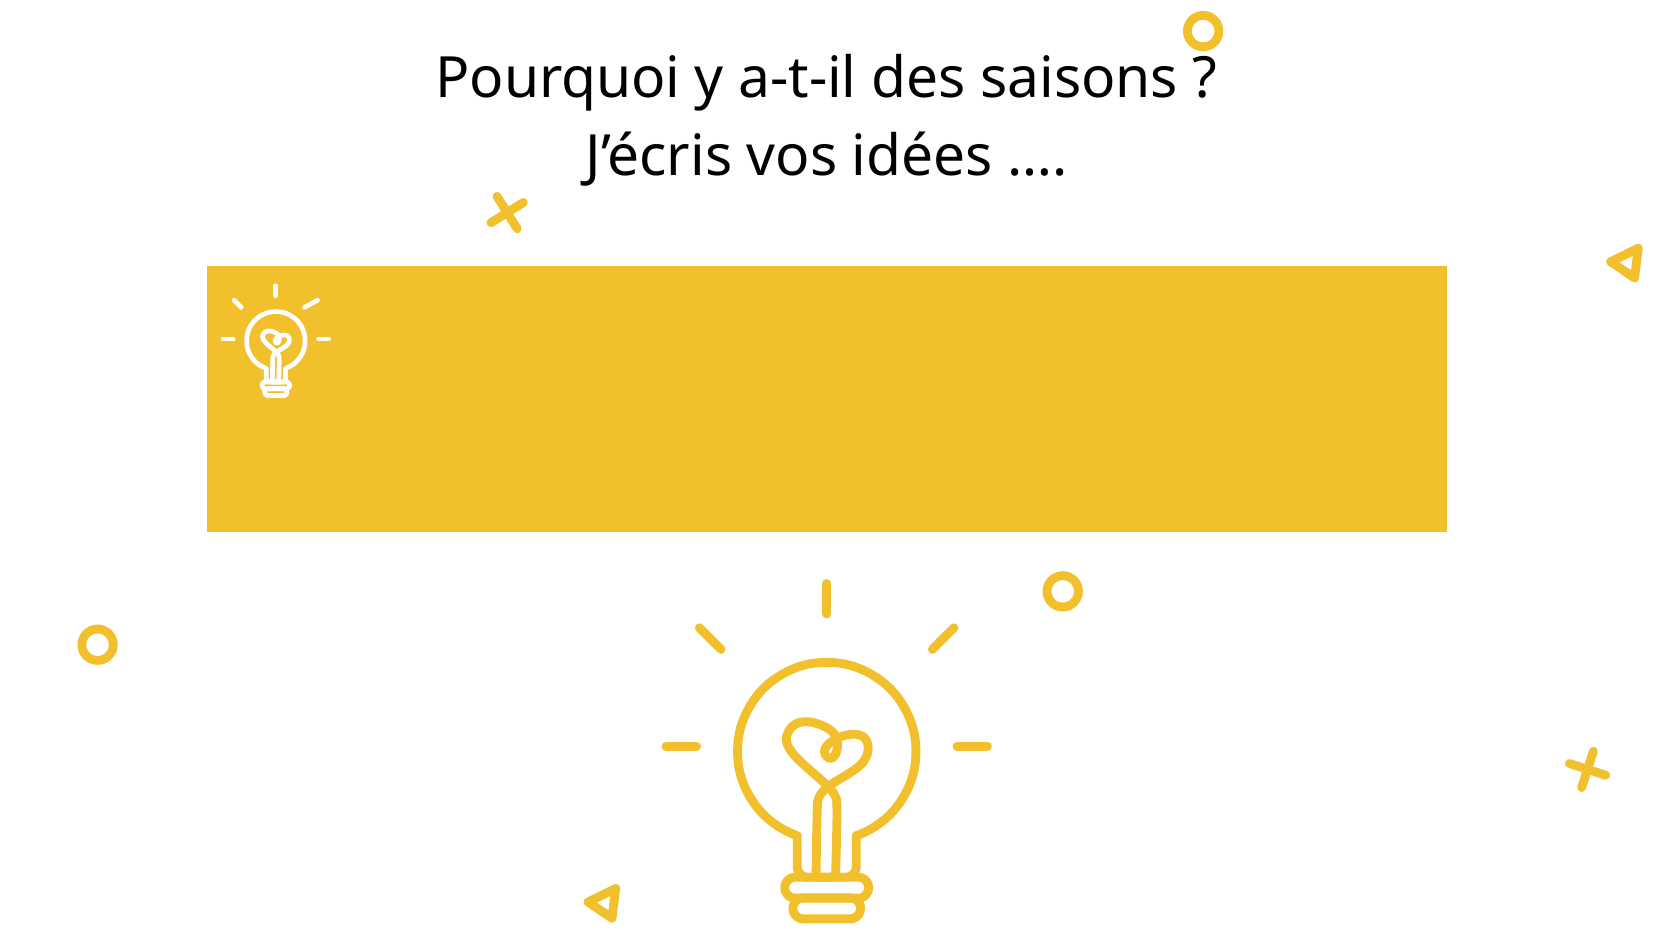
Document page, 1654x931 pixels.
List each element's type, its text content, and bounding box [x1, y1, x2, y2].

title Pourquoi y a-t-il des saisons ? J’écris vos idées …. [82, 37, 1571, 193]
